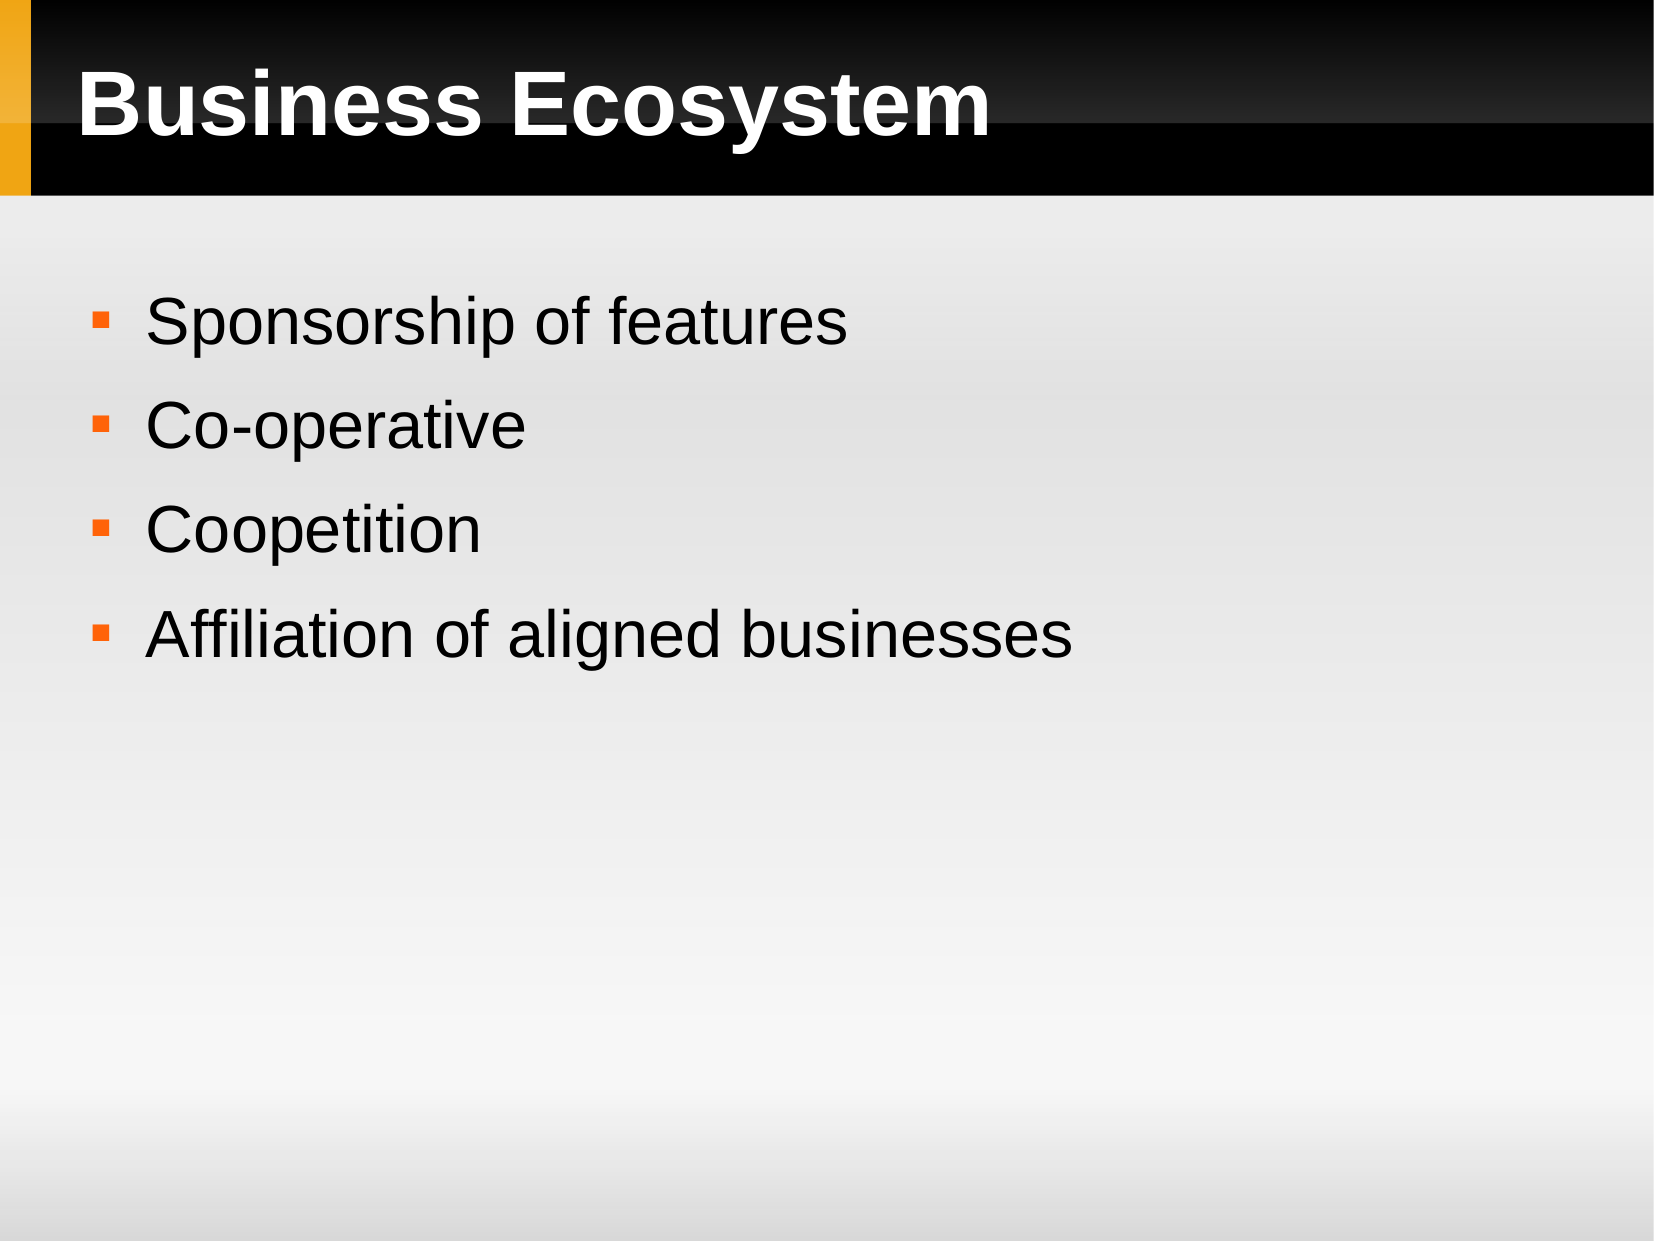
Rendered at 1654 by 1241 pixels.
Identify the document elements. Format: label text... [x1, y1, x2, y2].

list Sponsorship of features Co-operative Coopetition Affiliation of aligned businesses [75, 283, 1564, 1088]
picture [0, 0, 1654, 1241]
title Business Ecosystem [76, 0, 1565, 208]
